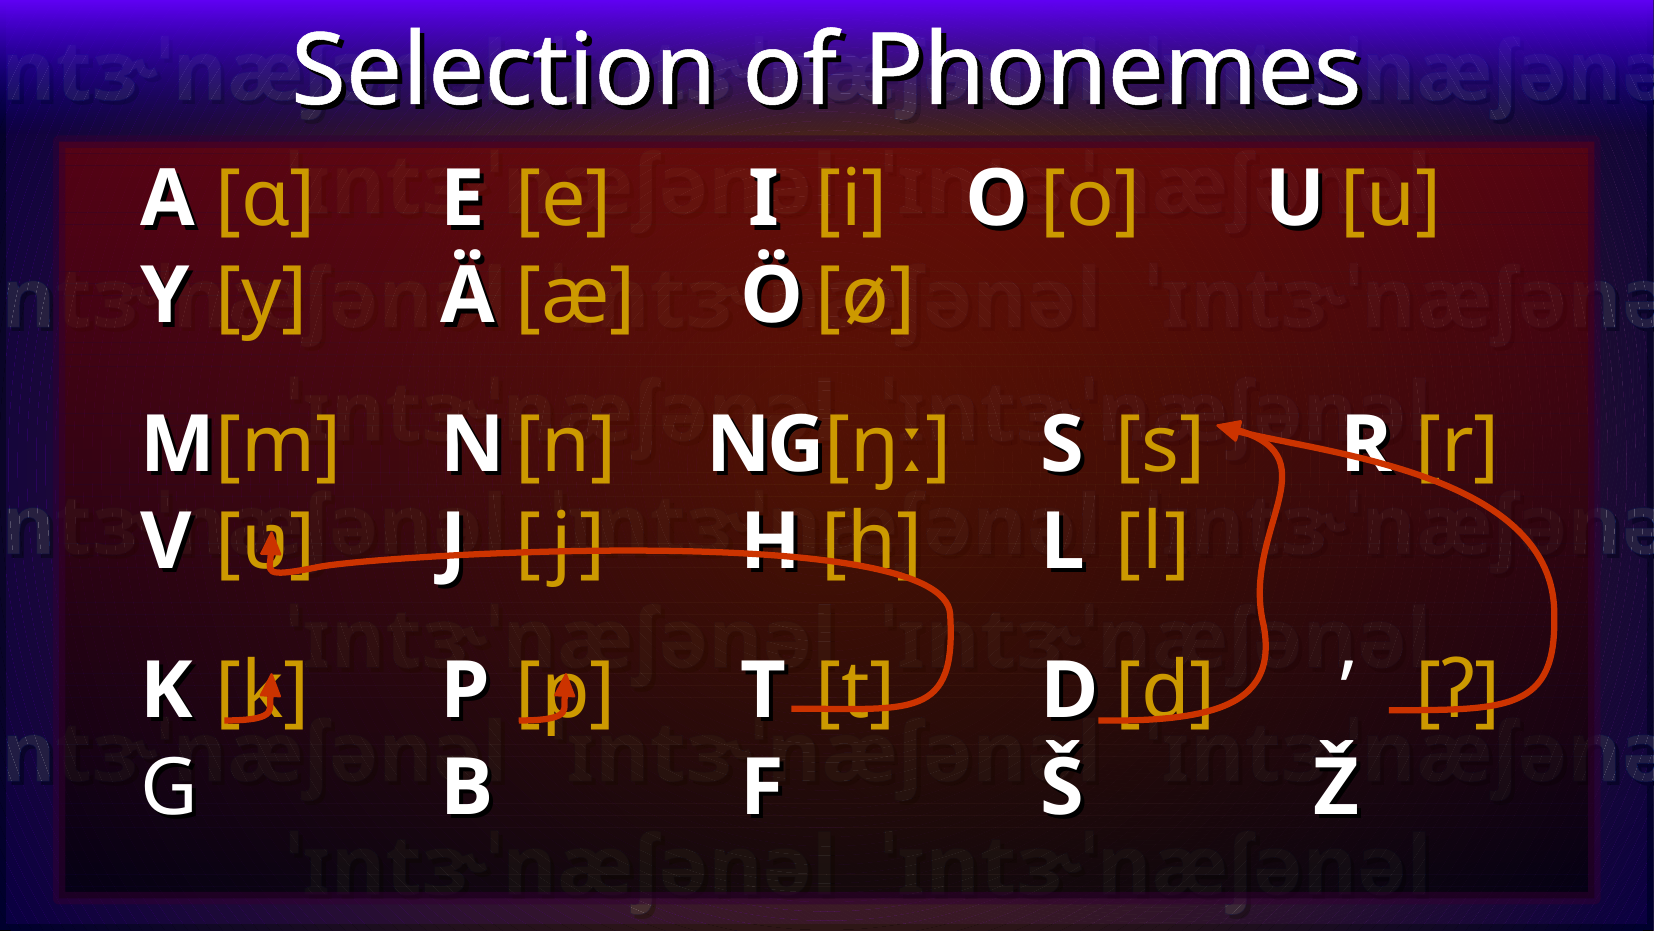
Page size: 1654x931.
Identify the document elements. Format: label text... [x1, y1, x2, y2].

text_box A [ɑ] E [e] I [i] O [o] U [u] Y [y] Ä [æ] Ö [ø] M[m] N [n] NG[ŋː] S [s] R [r] V [ʋ] J [j] H [h] L [l] K [k] P [p] T [t] D [d] ’ [ʔ] G B F Š Ž [59, 141, 1595, 899]
title Selection of Phonemes [0, 0, 1654, 130]
